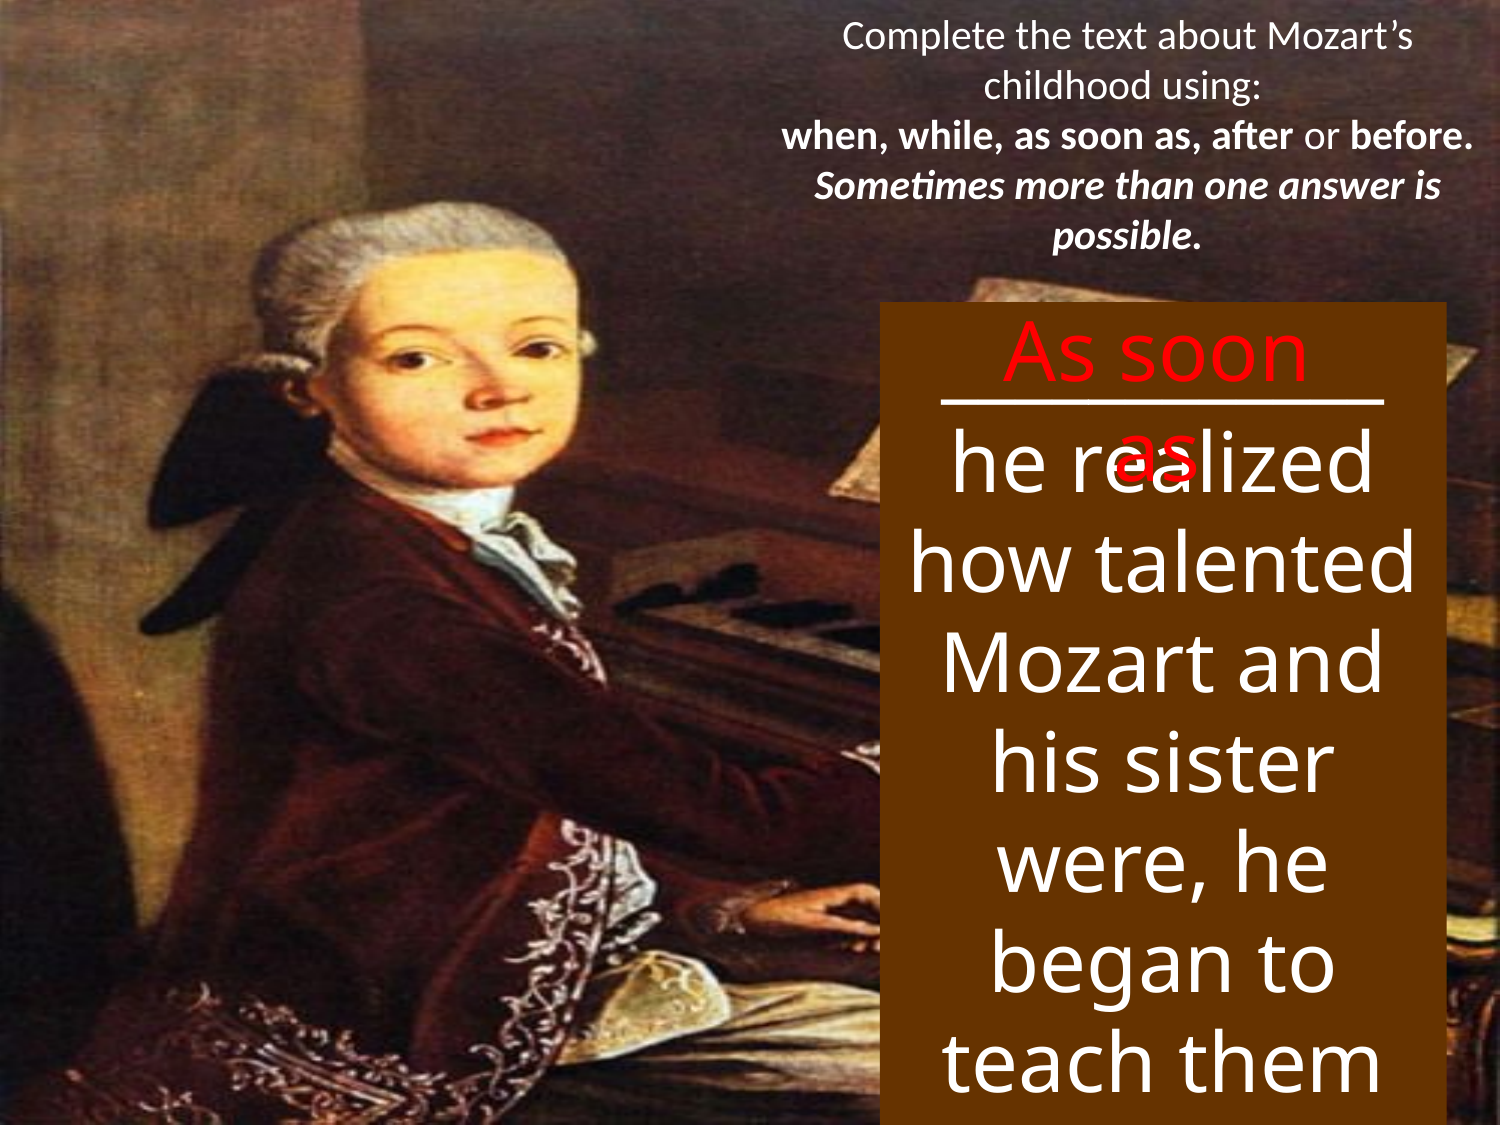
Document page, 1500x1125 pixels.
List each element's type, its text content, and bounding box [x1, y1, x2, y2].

text_box As soon as [962, 290, 1353, 506]
text_box Complete the text about Mozart’s childhood using: when, while, as soon as, after or before. Sometimes more than one answer is possible. [755, 0, 1500, 265]
text_box ____________ he realized how talented Mozart and his sister were, he began to teach them all he knew about music. [879, 302, 1447, 1125]
picture [0, 0, 1500, 1125]
